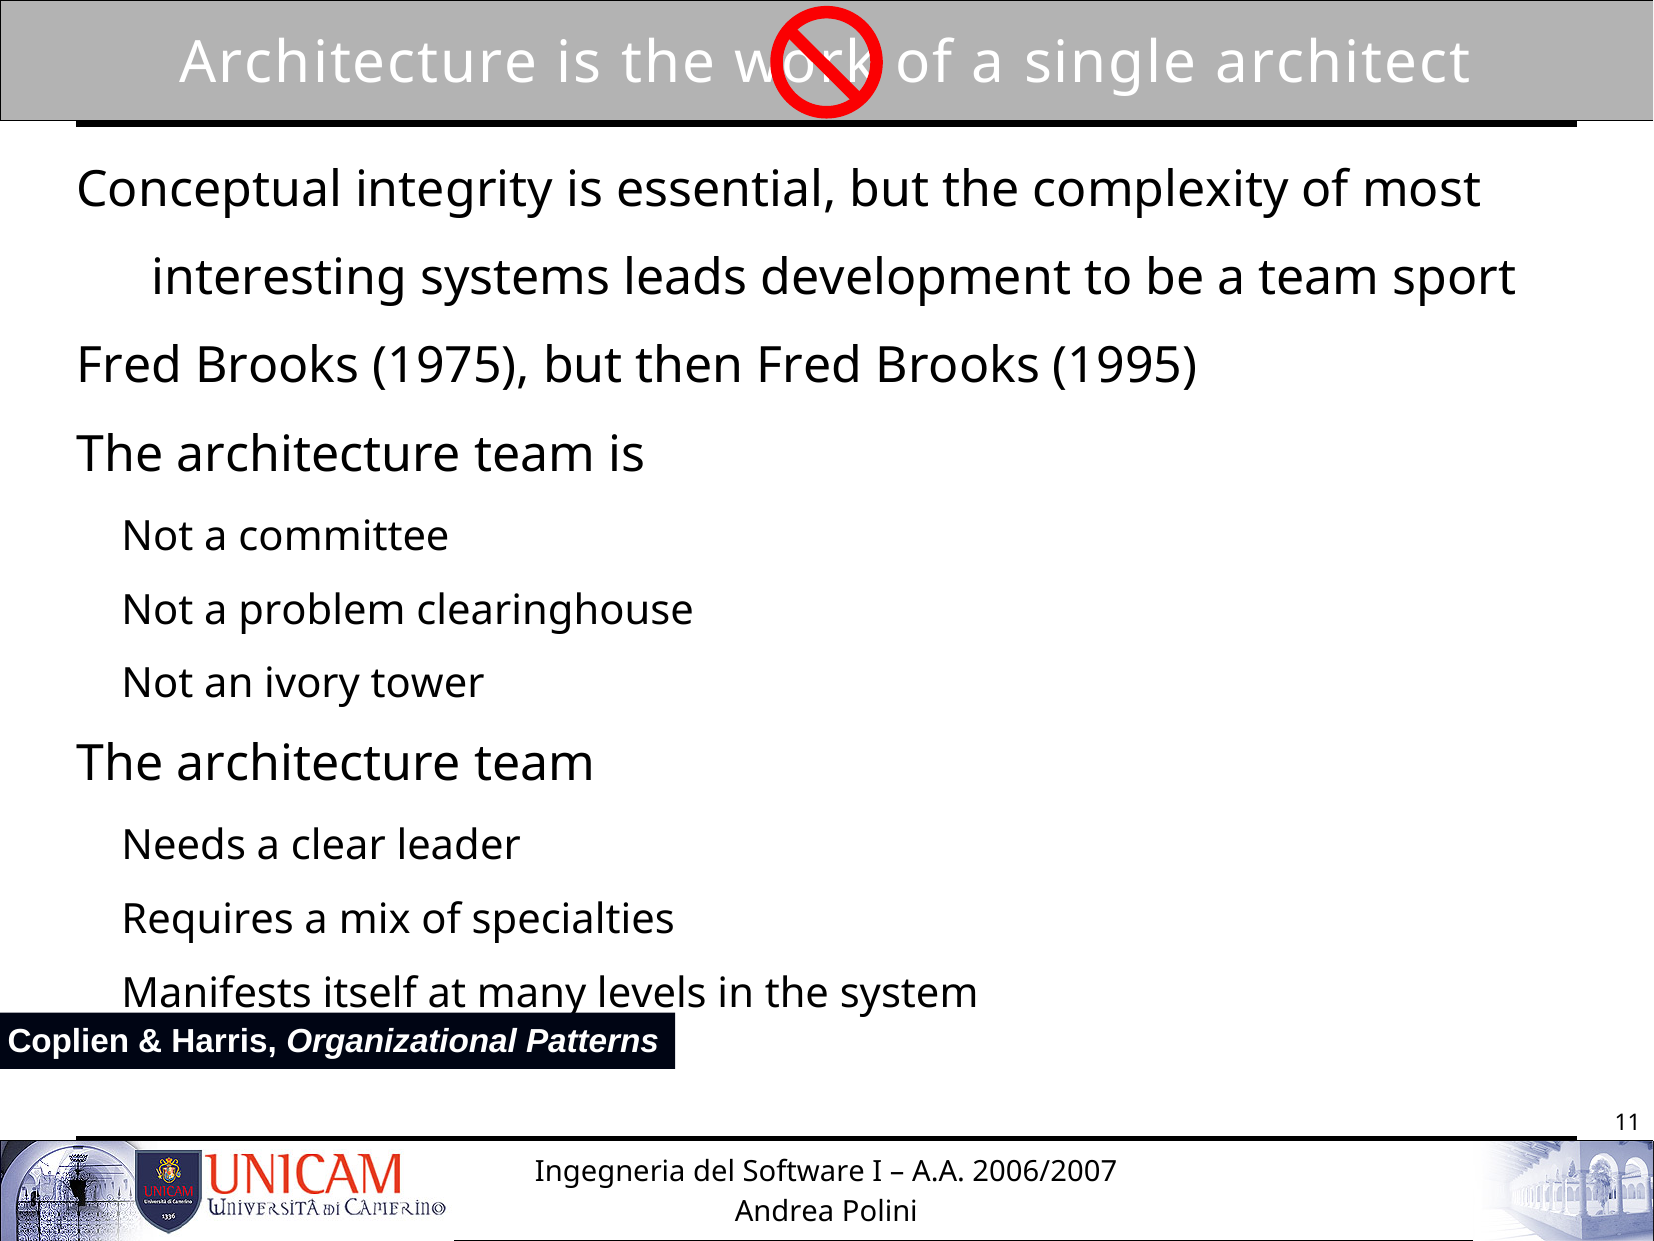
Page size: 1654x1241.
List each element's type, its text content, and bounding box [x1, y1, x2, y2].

list Conceptual integrity is essential, but the complexity of most interesting systems leads development to be a team sport Fred Brooks (1975), but then Fred Brooks (1995) The architecture team is Not a committee Not a problem clearinghouse Not an ivory tower The architecture team Needs a clear leader Requires a mix of specialties Manifests itself at many levels in the system [76, 152, 1577, 956]
picture [0, 1141, 454, 1241]
title Architecture is the work of a single architect [0, 0, 1653, 121]
text_box Coplien & Harris, Organizational Patterns [0, 1012, 676, 1069]
picture [1473, 1141, 1654, 1241]
